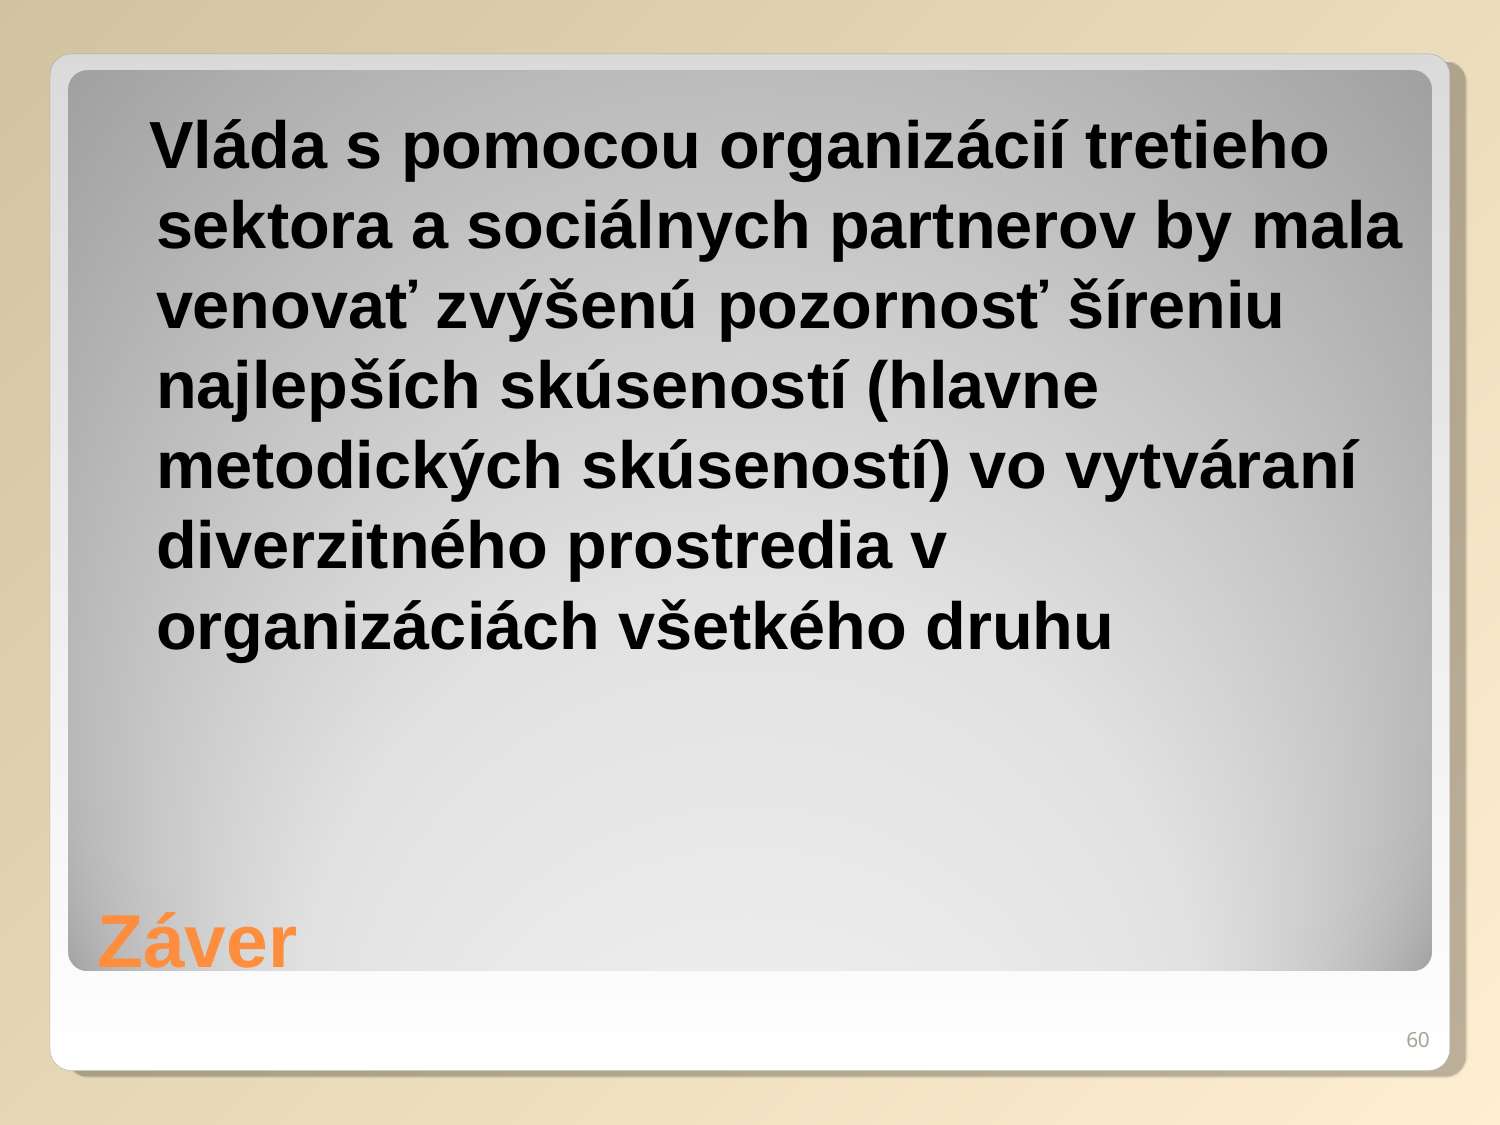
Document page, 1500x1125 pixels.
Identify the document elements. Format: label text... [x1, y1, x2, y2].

list Vláda s pomocou organizácií tretieho sektora a sociálnych partnerov by mala venovať zvýšenú pozornosť šíreniu najlepších skúseností (hlavne metodických skúseností) vo vytváraní diverzitného prostredia v organizáciách všetkého druhu [82, 86, 1426, 774]
picture [67, 69, 1433, 972]
text_box <number> [1369, 1002, 1445, 1063]
title Záver [82, 817, 1426, 991]
